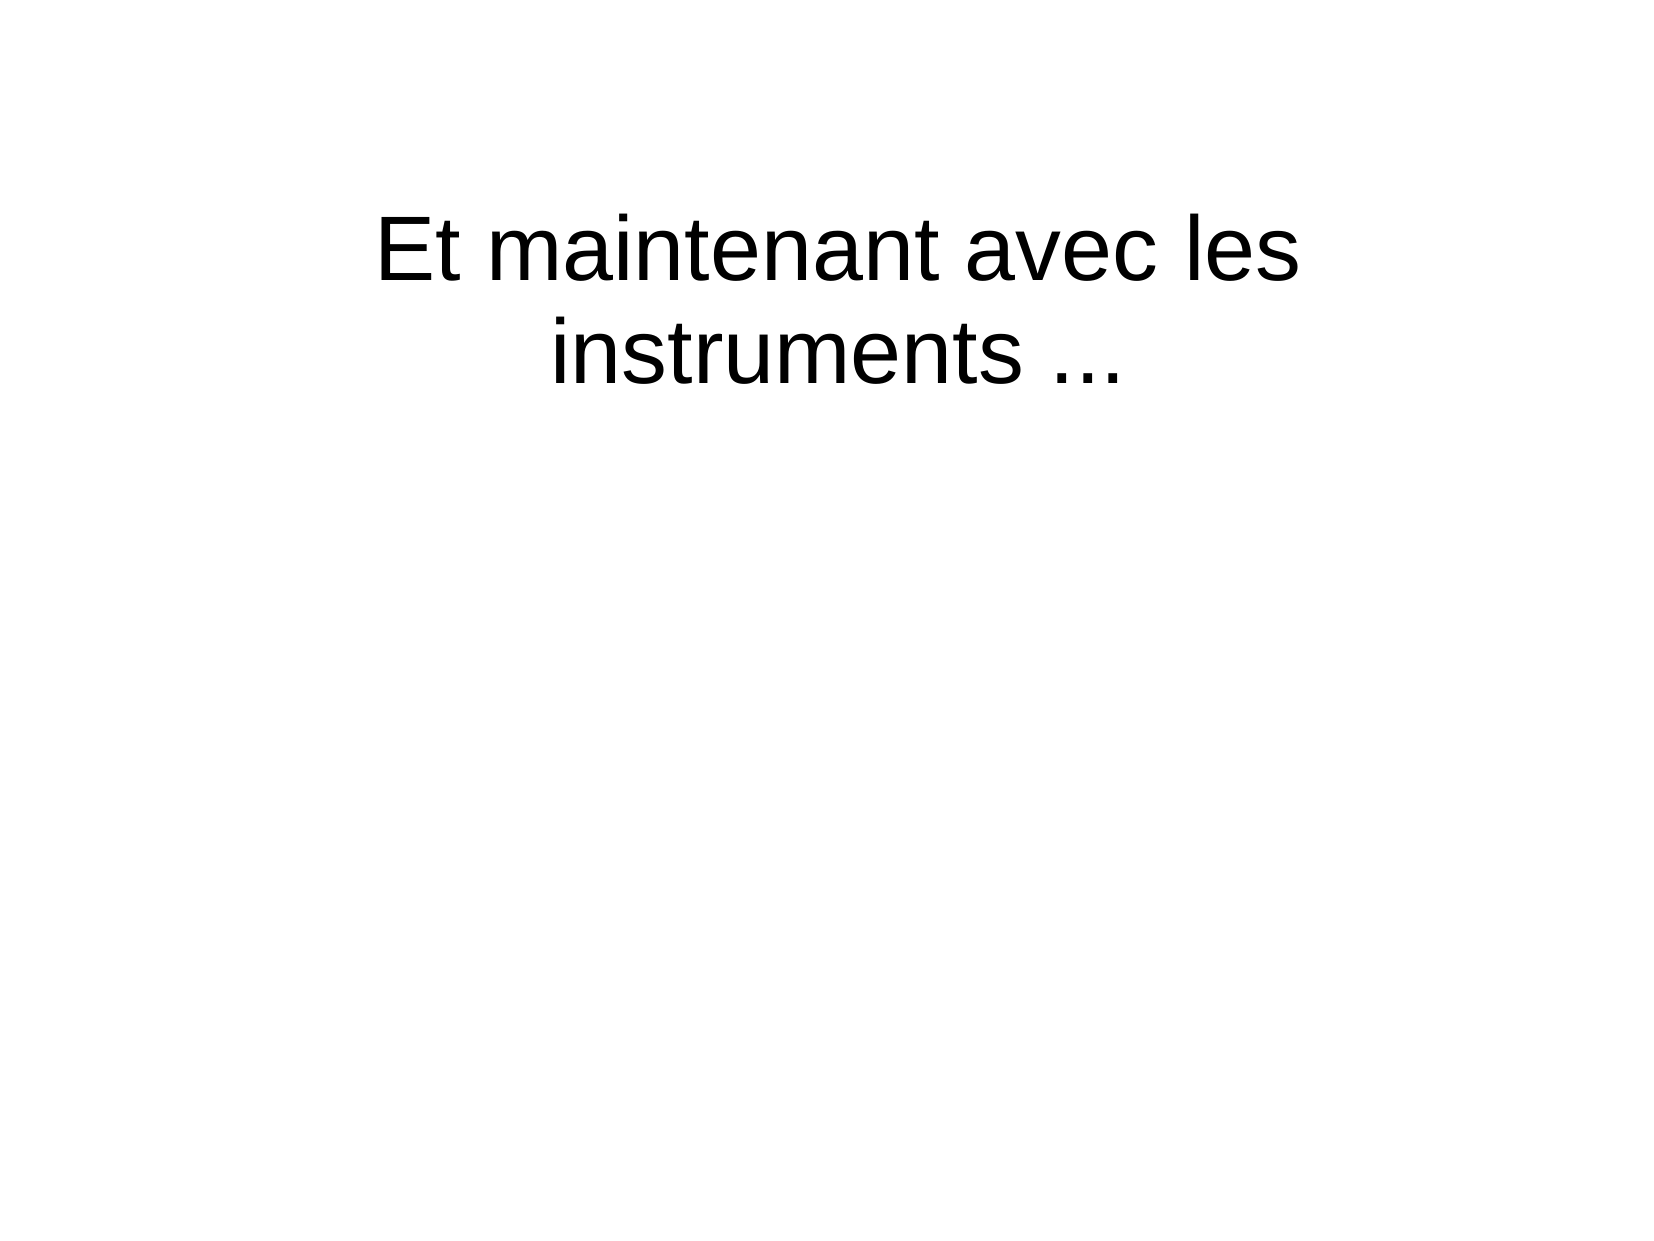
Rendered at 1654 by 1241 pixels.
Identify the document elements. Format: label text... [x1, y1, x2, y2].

subtitle Et maintenant avec les instruments ... [94, 35, 1583, 566]
